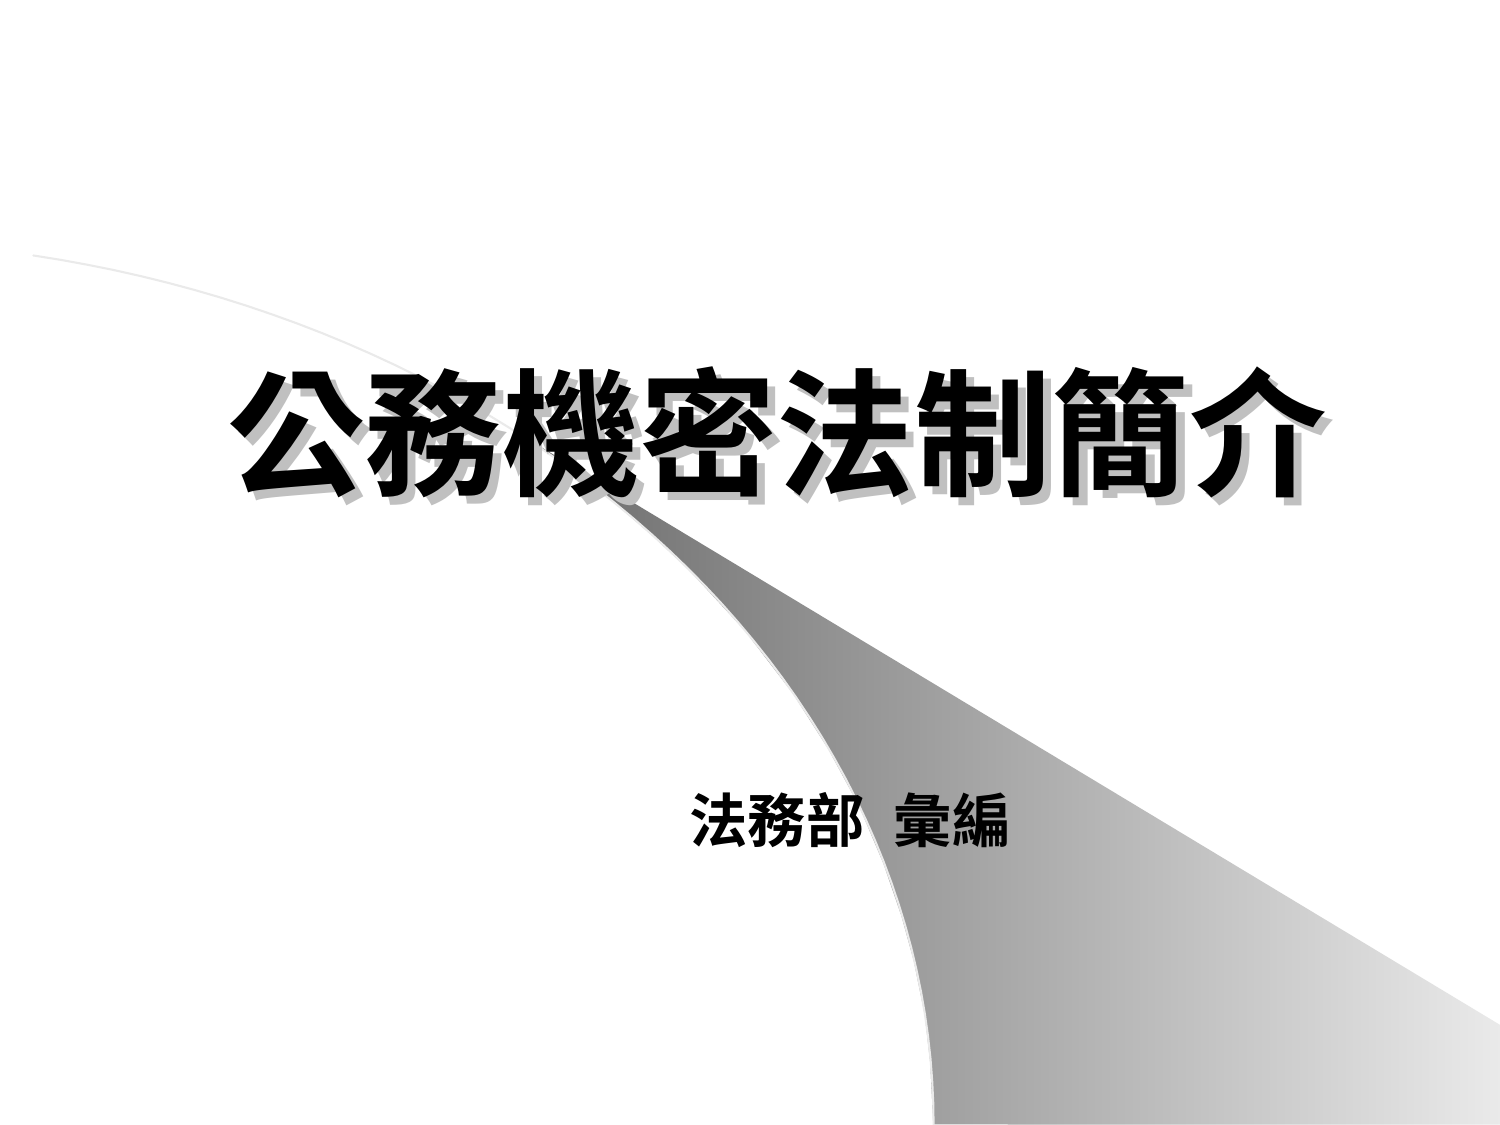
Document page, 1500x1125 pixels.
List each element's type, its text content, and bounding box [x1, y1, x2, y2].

subtitle 法務部 彙編 [312, 724, 1388, 913]
title 公務機密法制簡介 [212, 249, 1488, 850]
